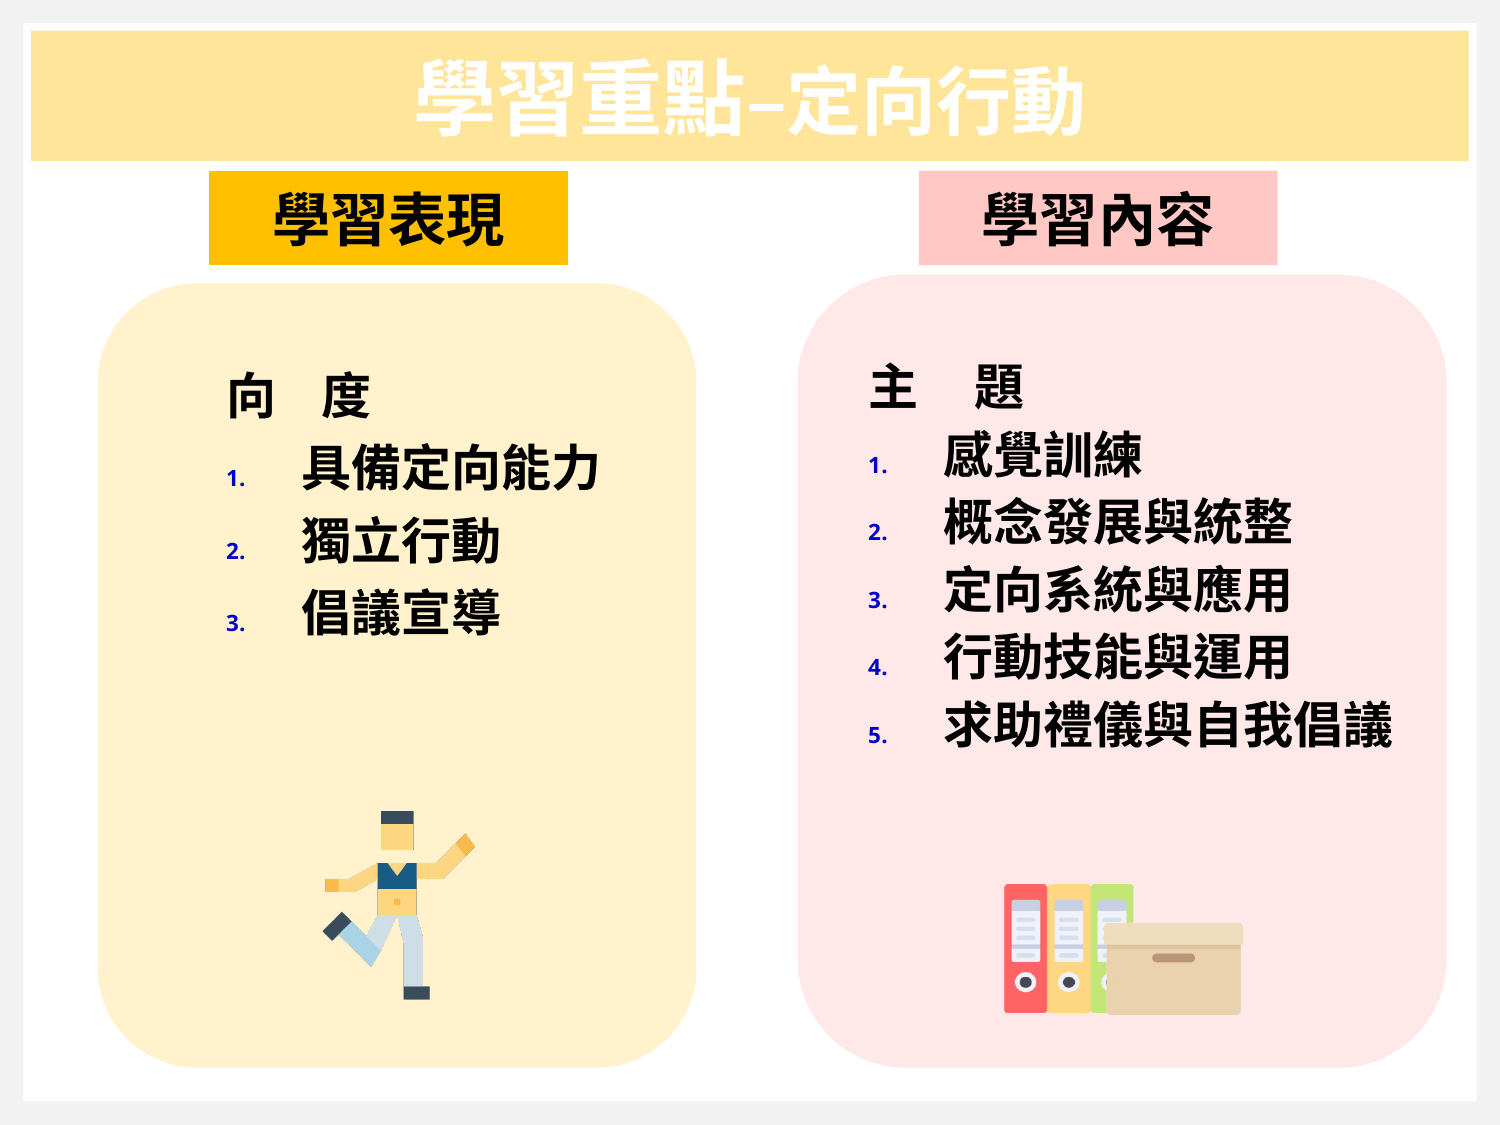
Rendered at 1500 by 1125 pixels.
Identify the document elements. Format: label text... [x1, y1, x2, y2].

text_box [797, 274, 1447, 1068]
text_box 主 題 感覺訓練 概念發展與統整 定向系統與應用 行動技能與運用 求助禮儀與自我倡議 [853, 348, 1423, 761]
text_box 學習表現 [209, 171, 568, 265]
text_box 向 度 具備定向能力 獨立行動 倡議宣導 [211, 356, 616, 650]
text_box 學習內容 [919, 171, 1278, 265]
picture [999, 884, 1243, 1033]
text_box 學習重點–定向行動 [31, 30, 1469, 161]
picture [293, 801, 501, 1009]
text_box [97, 283, 697, 1068]
